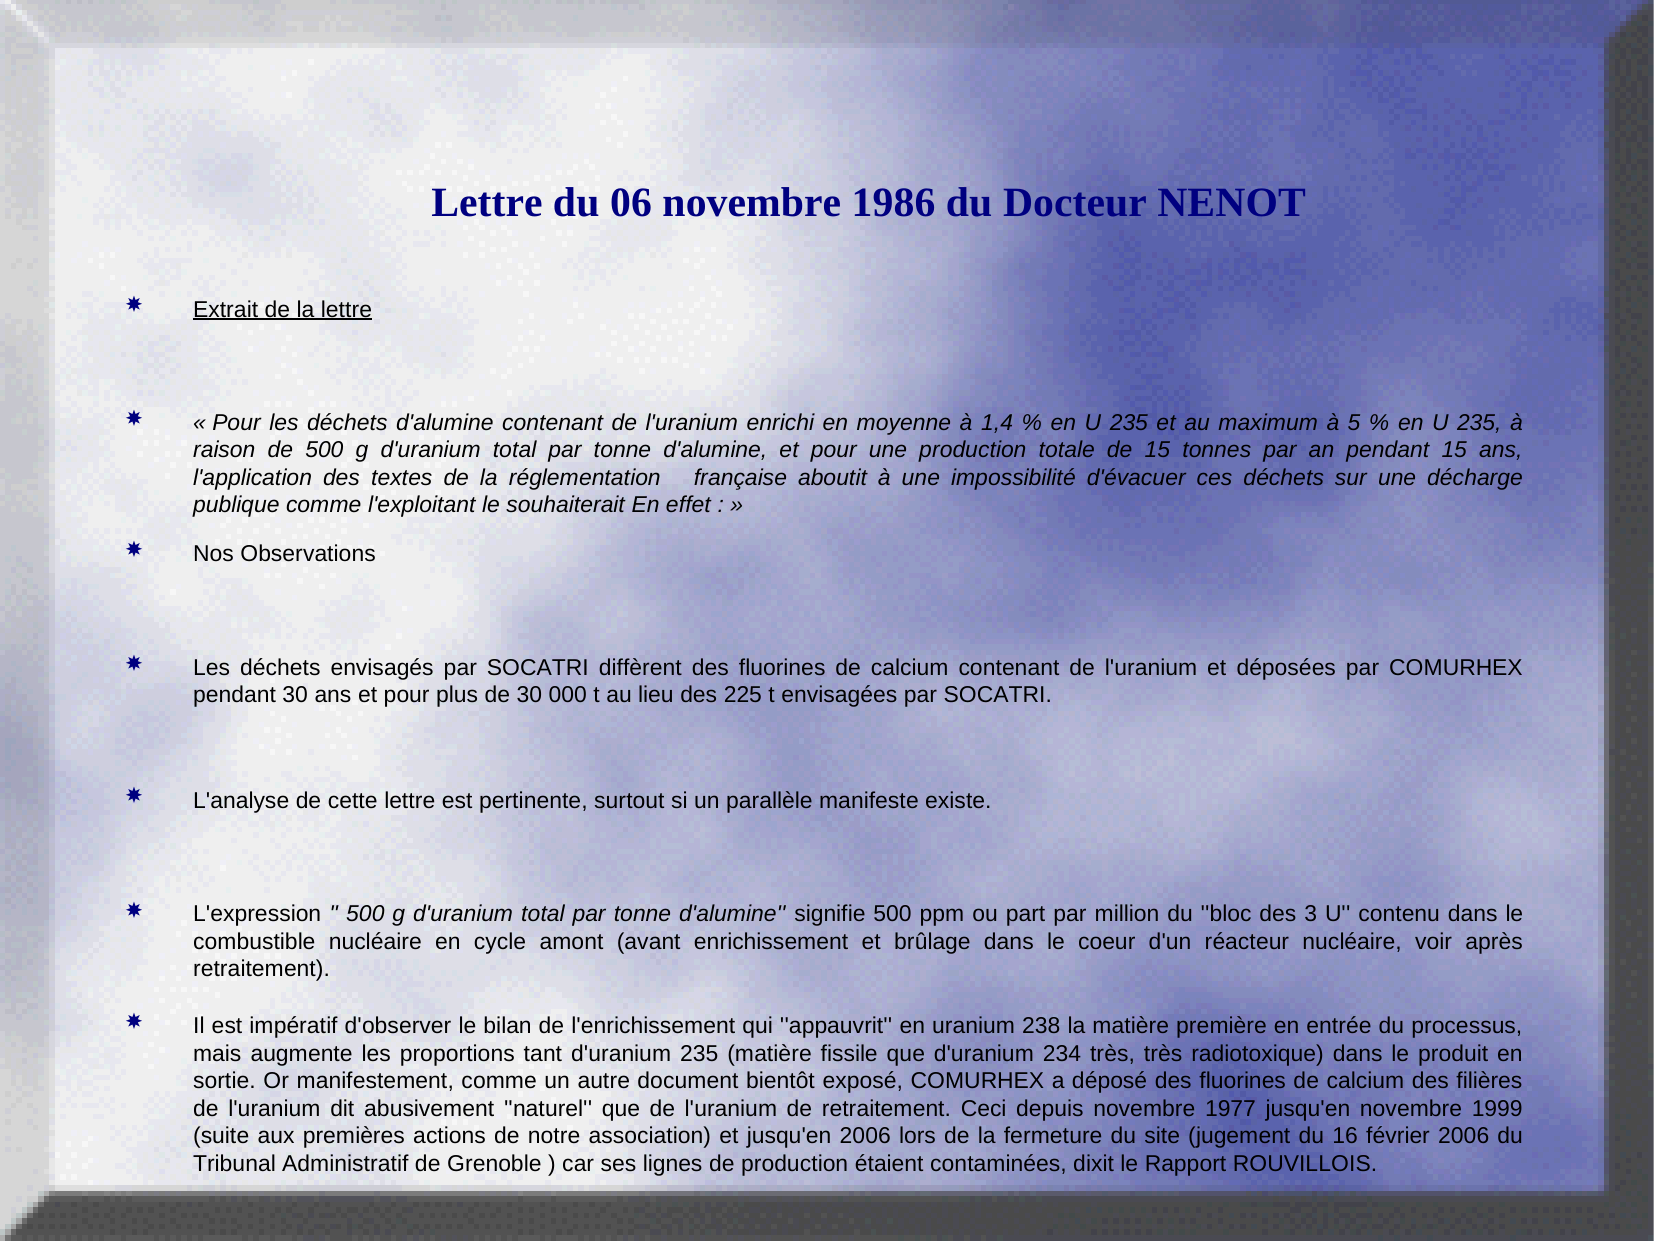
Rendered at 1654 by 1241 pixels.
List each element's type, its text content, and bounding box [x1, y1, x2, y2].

picture [0, 0, 1654, 1241]
title Lettre du 06 novembre 1986 du Docteur NENOT [201, 105, 1537, 306]
list Extrait de la lettre « Pour les déchets d'alumine contenant de l'uranium enrichi en moyenne à 1,4 % en U 235 et au maximum à 5 % en U 235, à raison de 500 g d'uranium total par tonne d'alumine, et pour une production totale de 15 tonnes par an pendant 15 ans, l'application des textes de la réglementation française aboutit à une impossibilité d'évacuer ces déchets sur une décharge publique comme l'exploitant le souhaiterait En effet : » Nos Observations Les déchets envisagés par SOCATRI diffèrent des fluorines de calcium contenant de l'uranium et déposées par COMURHEX pendant 30 ans et pour plus de 30 000 t au lieu des 225 t envisagées par SOCATRI. L'analyse de cette lettre est pertinente, surtout si un parallèle manifeste existe. L'expression '' 500 g d'uranium total par tonne d'alumine'' signifie 500 ppm ou part par million du ''bloc des 3 U'' contenu dans le combustible nucléaire en cycle amont (avant enrichissement et brûlage dans le coeur d'un réacteur nucléaire, voir après retraitement). Il est impératif d'observer le bilan de l'enrichissement qui ''appauvrit'' en uranium 238 la matière première en entrée du processus, mais augmente les proportions tant d'uranium 235 (matière fissile que d'uranium 234 très, très radiotoxique) dans le produit en sortie. Or manifestement, comme un autre document bientôt exposé, COMURHEX a déposé des fluorines de calcium des filières de l'uranium dit abusivement ''naturel'' que de l'uranium de retraitement. Ceci depuis novembre 1977 jusqu'en novembre 1999 (suite aux premières actions de notre association) et jusqu'en 2006 lors de la fermeture du site (jugement du 16 février 2006 du Tribunal Administratif de Grenoble ) car ses lignes de production étaient contaminées, dixit le Rapport ROUVILLOIS. [118, 302, 1524, 1176]
